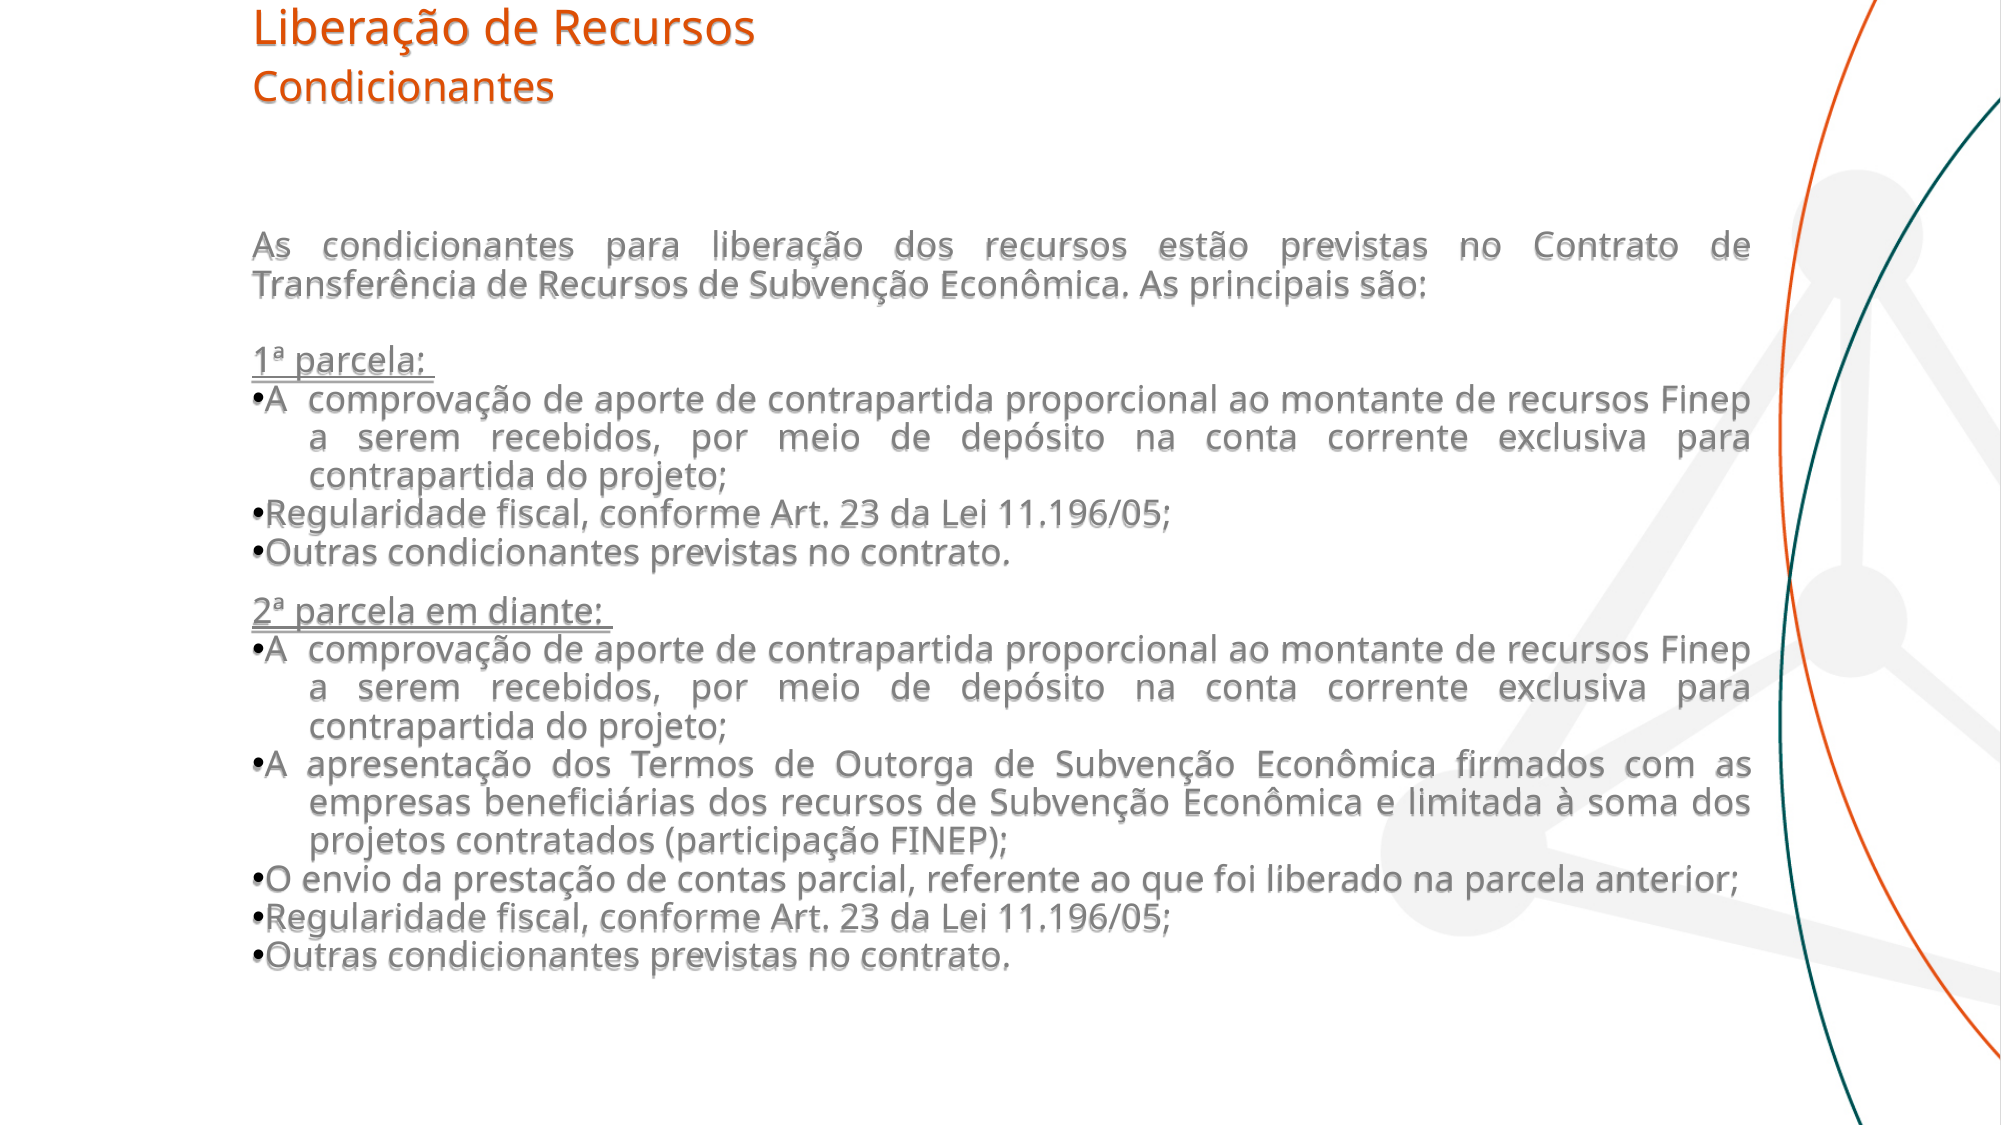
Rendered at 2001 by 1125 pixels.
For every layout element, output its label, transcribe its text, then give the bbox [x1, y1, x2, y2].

text_box As condicionantes para liberação dos recursos estão previstas no Contrato de Transferência de Recursos de Subvenção Econômica. As principais são: 1ª parcela: A comprovação de aporte de contrapartida proporcional ao montante de recursos Finep a serem recebidos, por meio de depósito na conta corrente exclusiva para contrapartida do projeto; Regularidade fiscal, conforme Art. 23 da Lei 11.196/05; Outras condicionantes previstas no contrato. 2ª parcela em diante: A comprovação de aporte de contrapartida proporcional ao montante de recursos Finep a serem recebidos, por meio de depósito na conta corrente exclusiva para contrapartida do projeto; A apresentação dos Termos de Outorga de Subvenção Econômica firmados com as empresas beneficiárias dos recursos de Subvenção Econômica e limitada à soma dos projetos contratados (participação FINEP); O envio da prestação de contas parcial, referente ao que foi liberado na parcela anterior; Regularidade fiscal, conforme Art. 23 da Lei 11.196/05; Outras condicionantes previstas no contrato. [237, 219, 1768, 1047]
text_box Liberação de Recursos Condicionantes [237, 0, 1250, 155]
